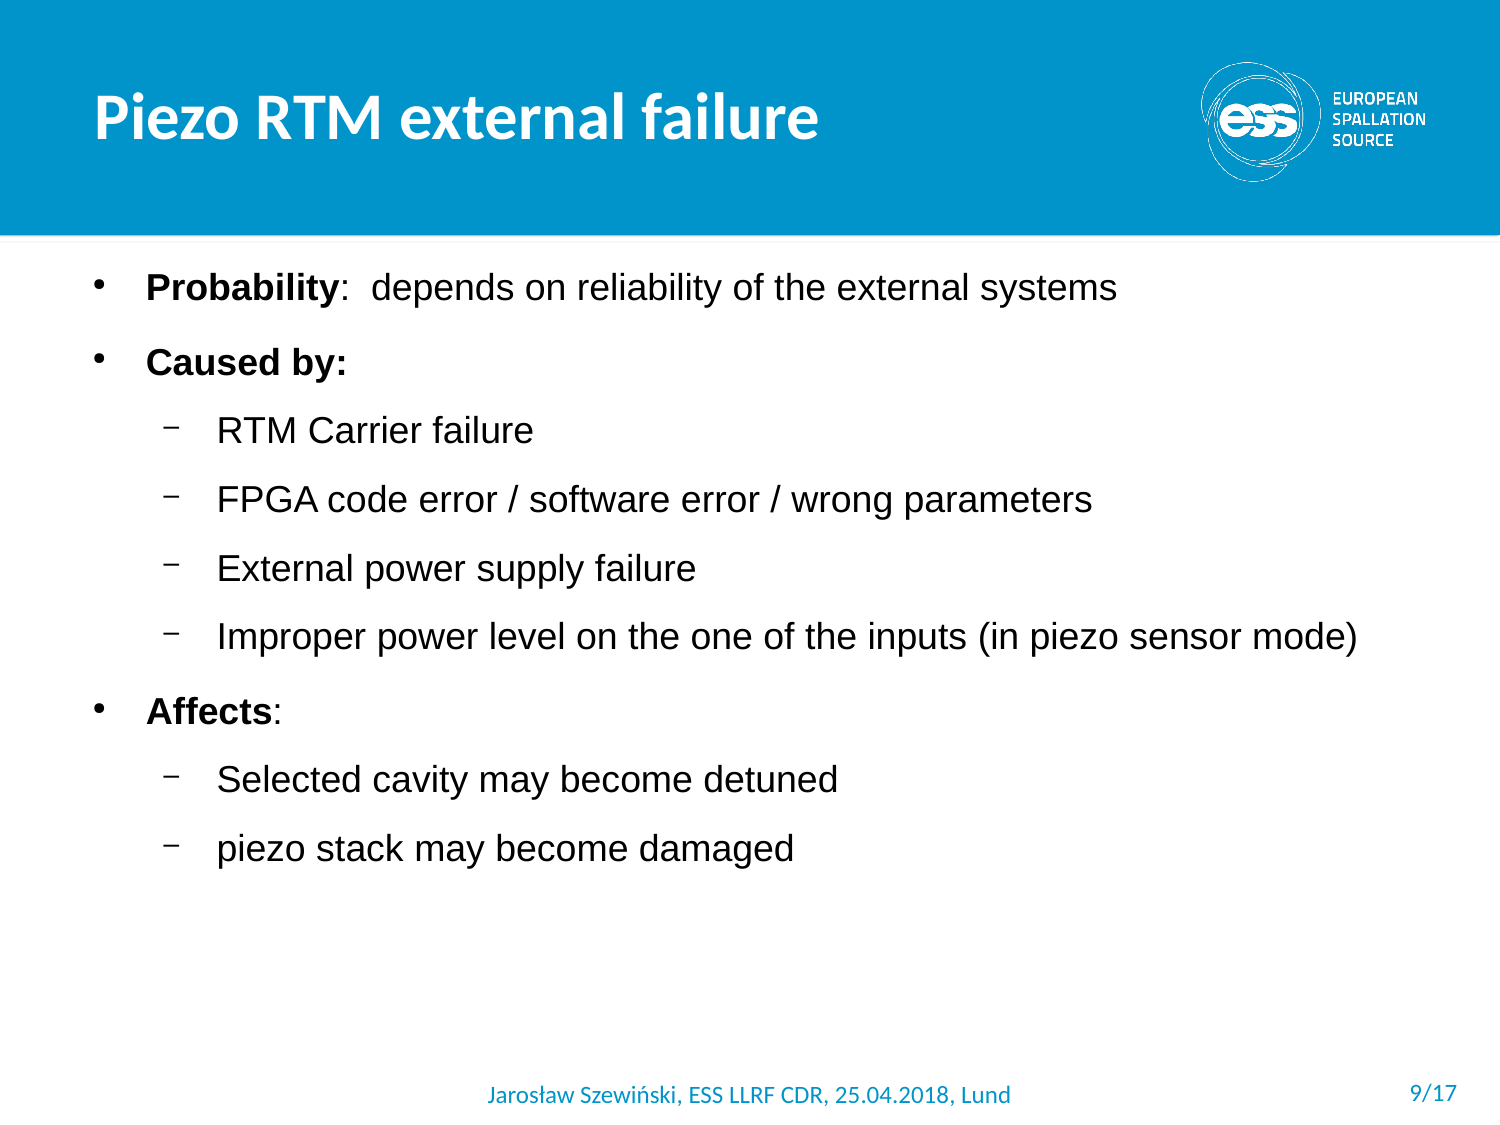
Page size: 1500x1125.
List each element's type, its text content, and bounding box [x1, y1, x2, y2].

picture [1377, 93, 1385, 104]
text_box Jarosław Szewiński, ESS LLRF CDR, 25.04.2018, Lund [11, 1073, 1489, 1114]
text_box Piezo RTM external failure [94, 19, 1373, 207]
picture [1408, 93, 1412, 104]
picture [1381, 119, 1389, 124]
picture [1388, 93, 1394, 104]
picture [1386, 134, 1392, 146]
list Probability: depends on reliability of the external systems Caused by: RTM Carrier failure FPGA code error / software error / wrong parameters External power supply failure Improper power level on the one of the inputs (in piezo sensor mode) Affects: Selected cavity may become detuned piezo stack may become damaged [75, 263, 1399, 1057]
